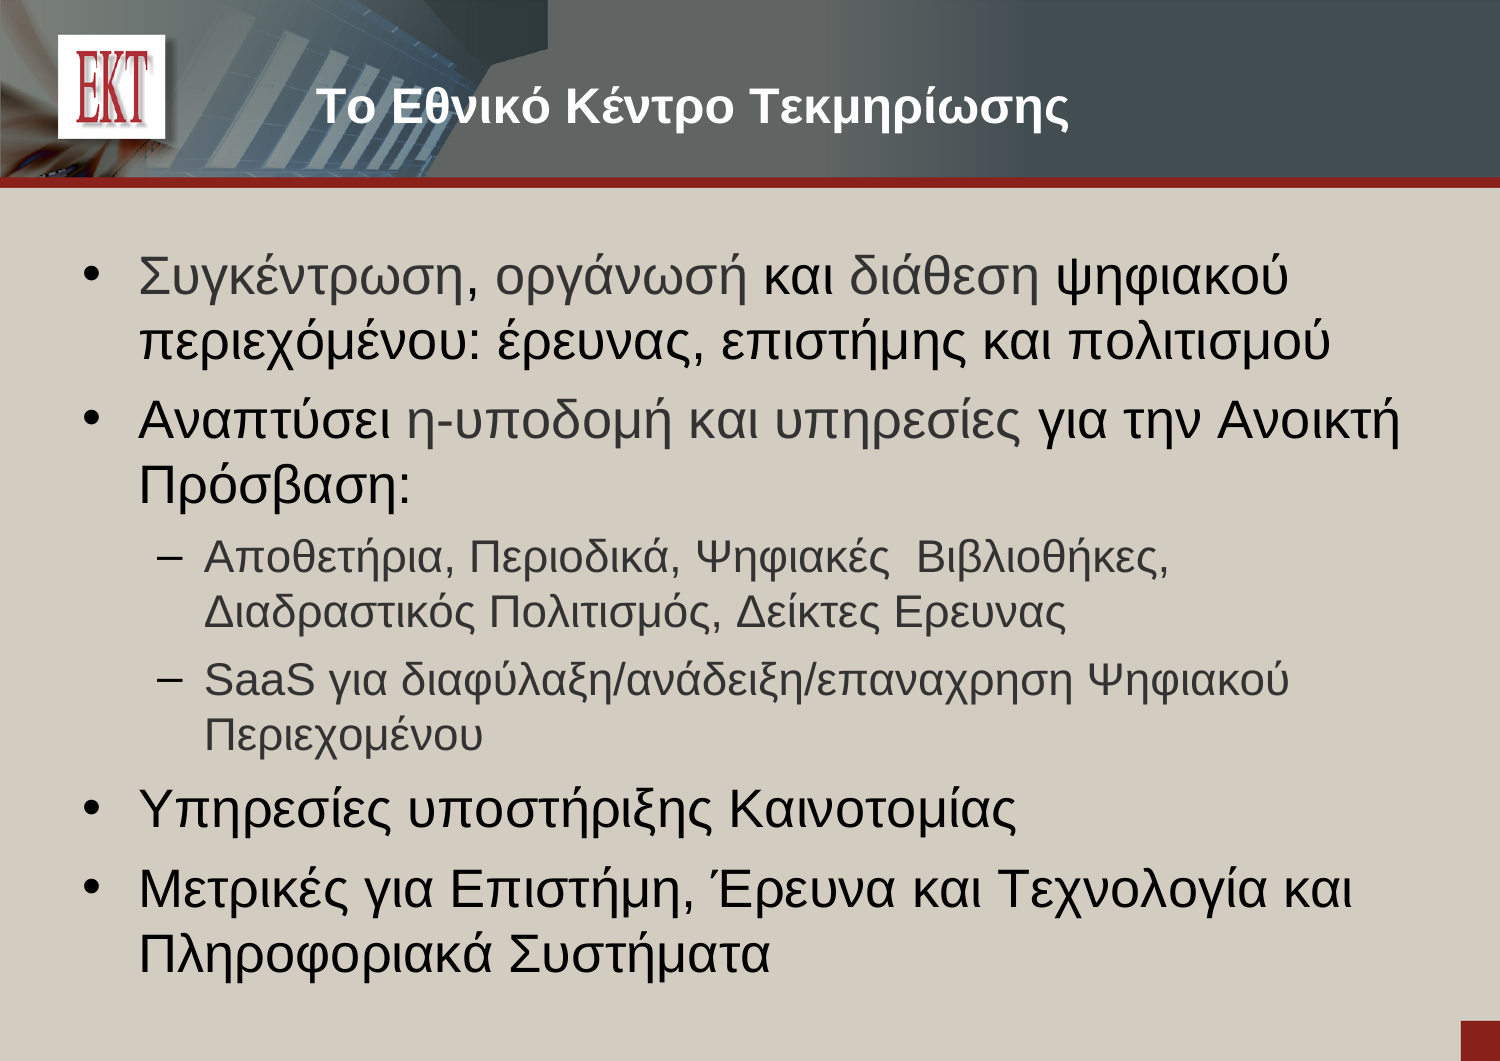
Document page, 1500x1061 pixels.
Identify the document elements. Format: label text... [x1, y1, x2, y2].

list Συγκέντρωση, οργάνωσή και διάθεση ψηφιακού περιεχόμένου: έρευνας, επιστήμης και πολιτισμού Αναπτύσει η-υποδομή και υπηρεσίες για την Ανοικτή Πρόσβαση: Αποθετήρια, Περιοδικά, Ψηφιακές Βιβλιοθήκες, Διαδραστικός Πολιτισμός, Δείκτες Ερευνας SaaS για διαφύλαξη/ανάδειξη/επαναχρηση Ψηφιακού Περιεχομένου Υπηρεσίες υποστήριξης Καινοτομίας Μετρικές για Επιστήμη, Έρευνα και Τεχνολογία και Πληροφοριακά Συστήματα [67, 232, 1418, 1061]
picture [0, 0, 1500, 1061]
title Το Εθνικό Κέντρο Τεκμηρίωσης [301, 42, 1426, 165]
